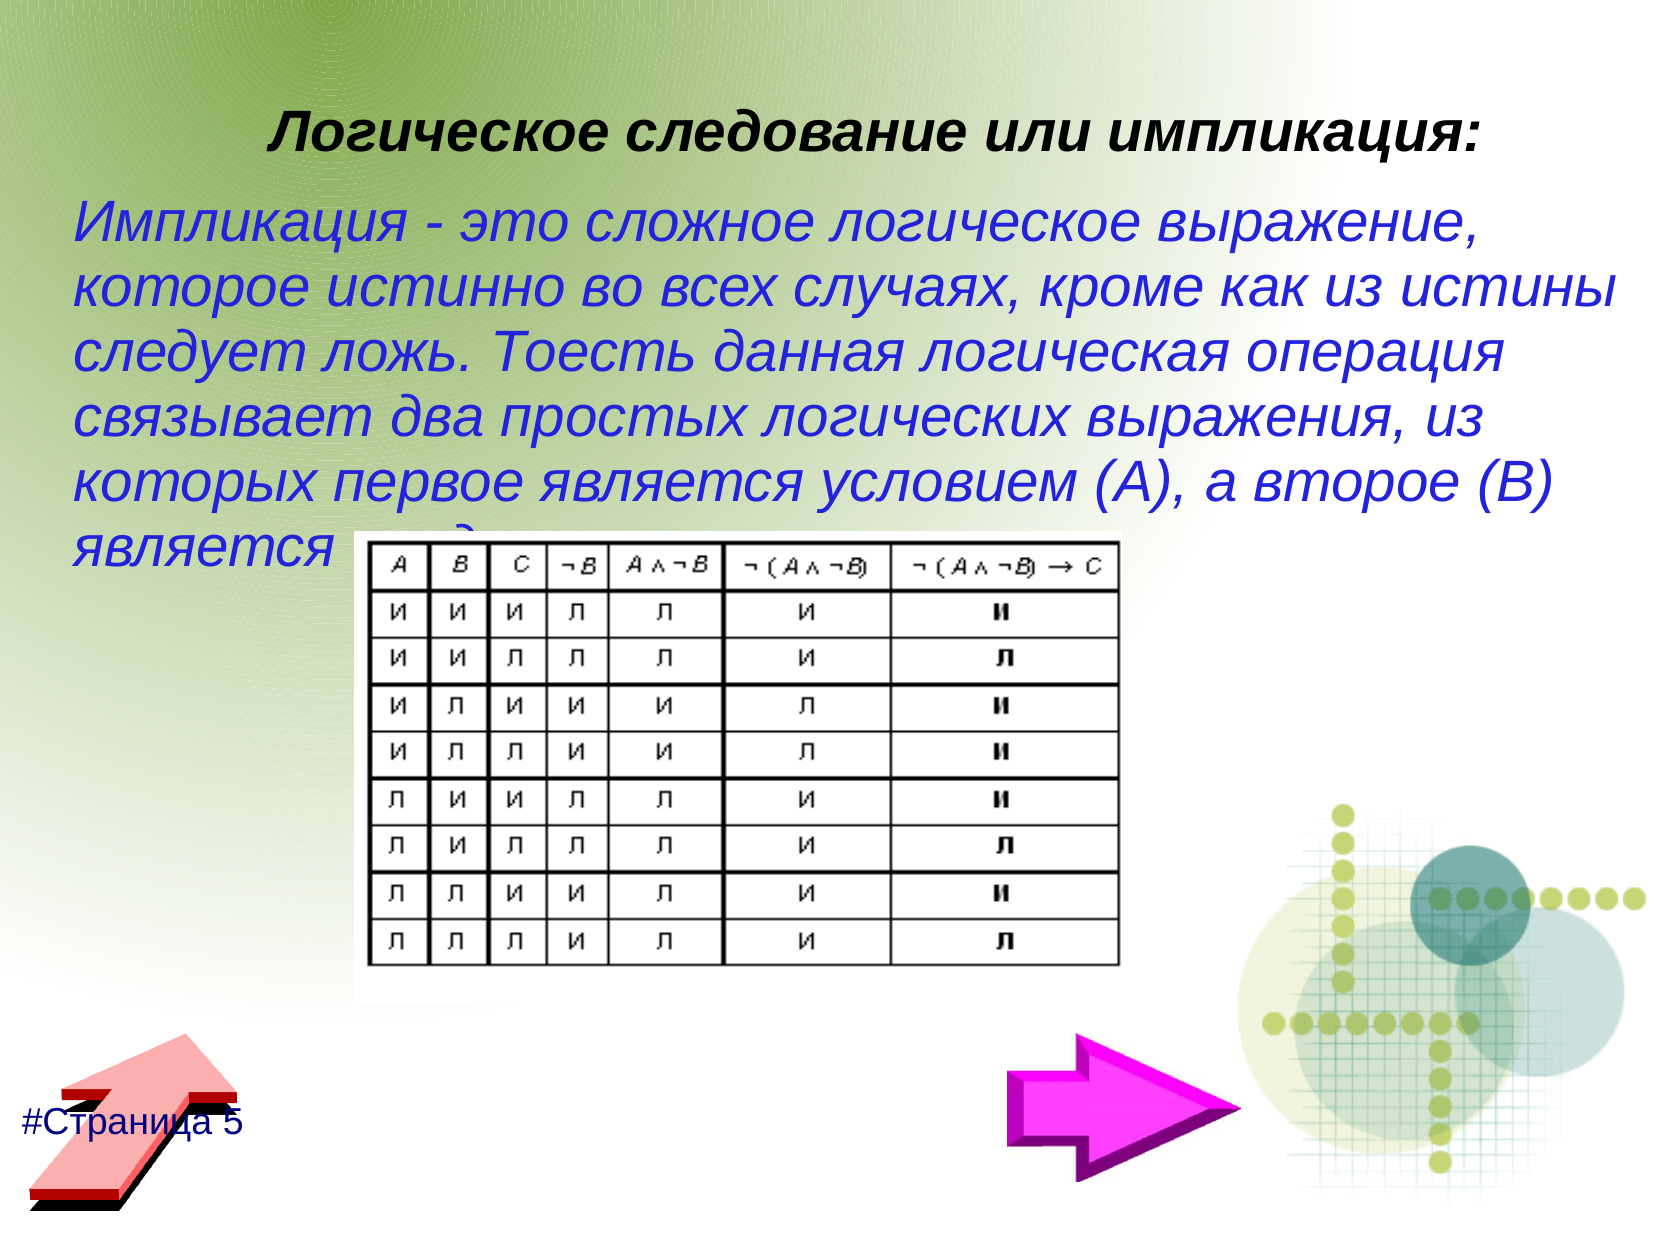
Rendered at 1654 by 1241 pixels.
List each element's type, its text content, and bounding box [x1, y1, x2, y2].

picture [29, 1033, 237, 1211]
picture [1007, 792, 1654, 1211]
picture [354, 531, 1123, 1004]
text_box Логическое следование или импликация: Импликация - это сложное логическое выражение, которое истинно во всех случаях, кроме как из истины следует ложь. Тоесть данная логическая операция связывает два простых логических выражения, из которых первое является условием (А), а второе (В) является следствием. [58, 91, 1654, 680]
